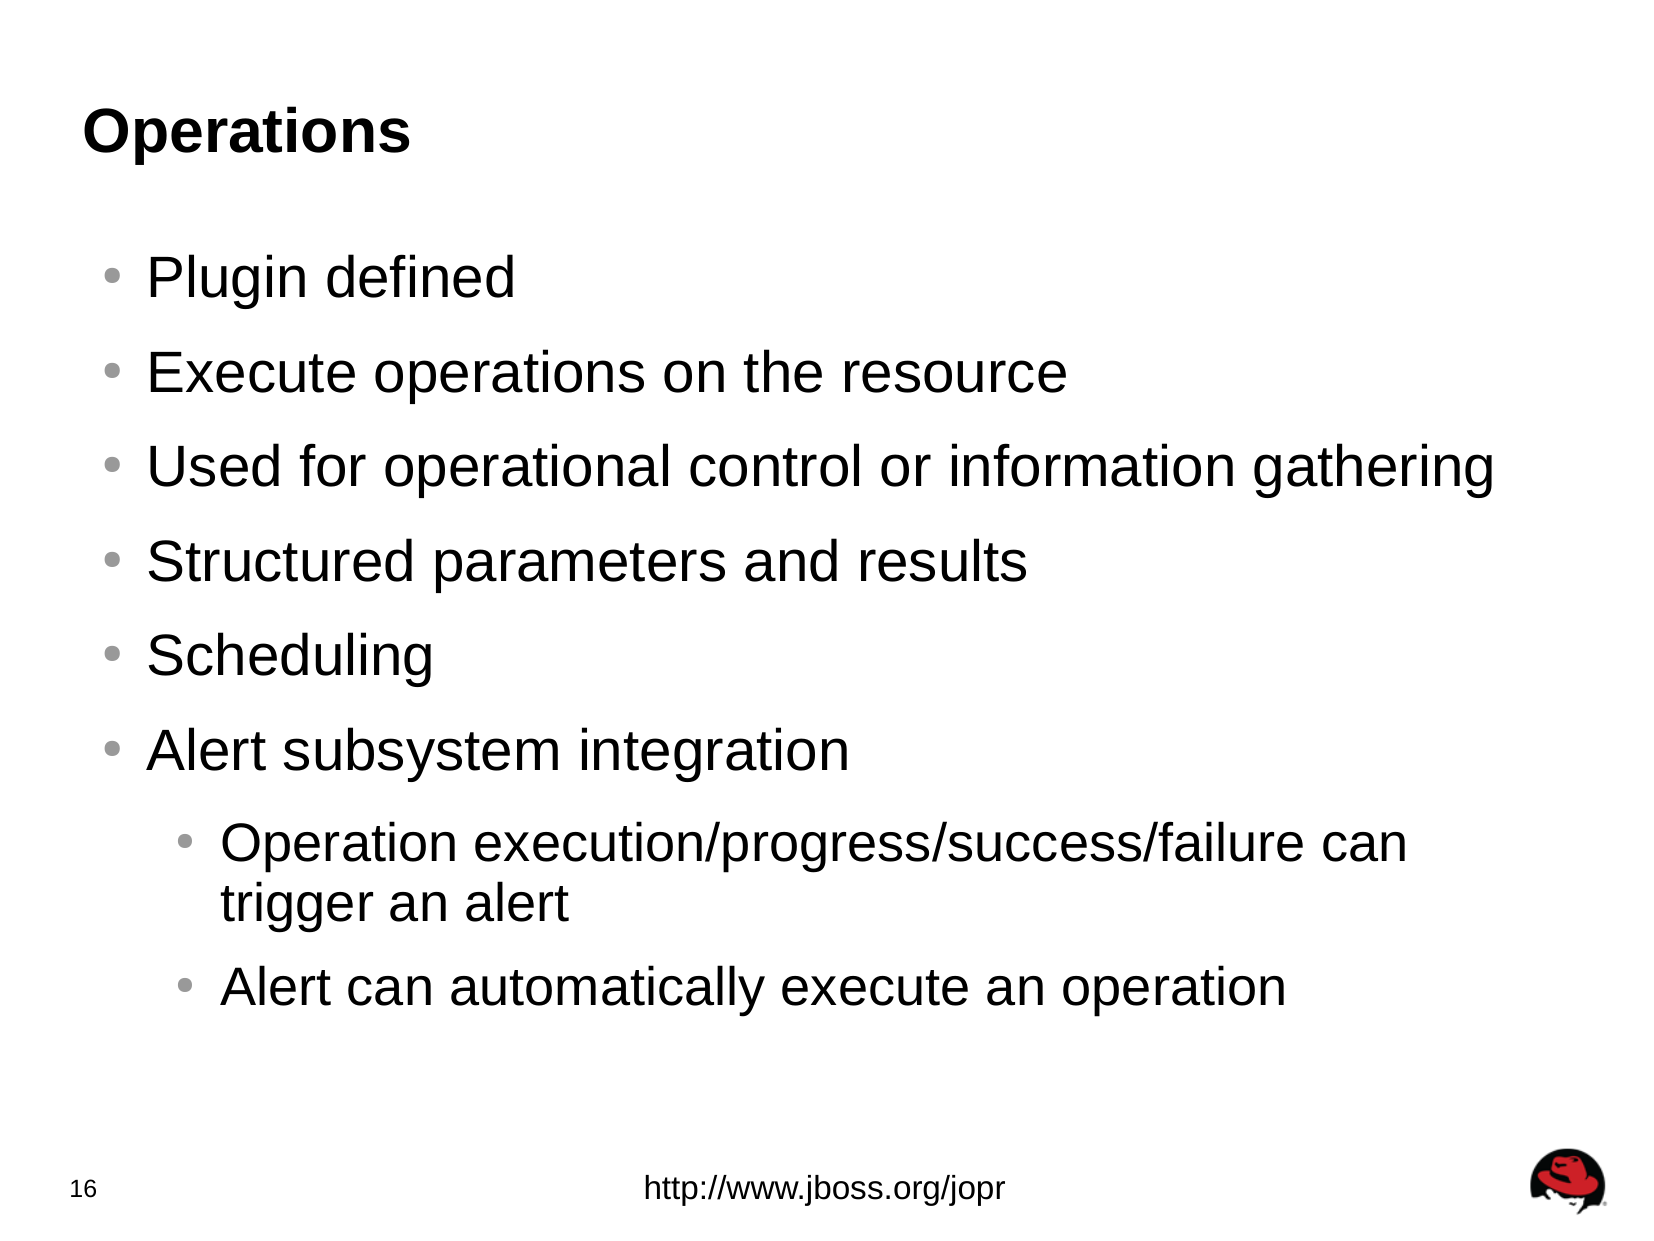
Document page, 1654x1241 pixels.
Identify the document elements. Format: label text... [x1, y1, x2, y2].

picture [1529, 1146, 1613, 1224]
list Plugin defined Execute operations on the resource Used for operational control or information gathering Structured parameters and results Scheduling Alert subsystem integration Operation execution/progress/success/failure can trigger an alert Alert can automatically execute an operation [86, 244, 1576, 1024]
title Operations [82, 45, 1571, 218]
